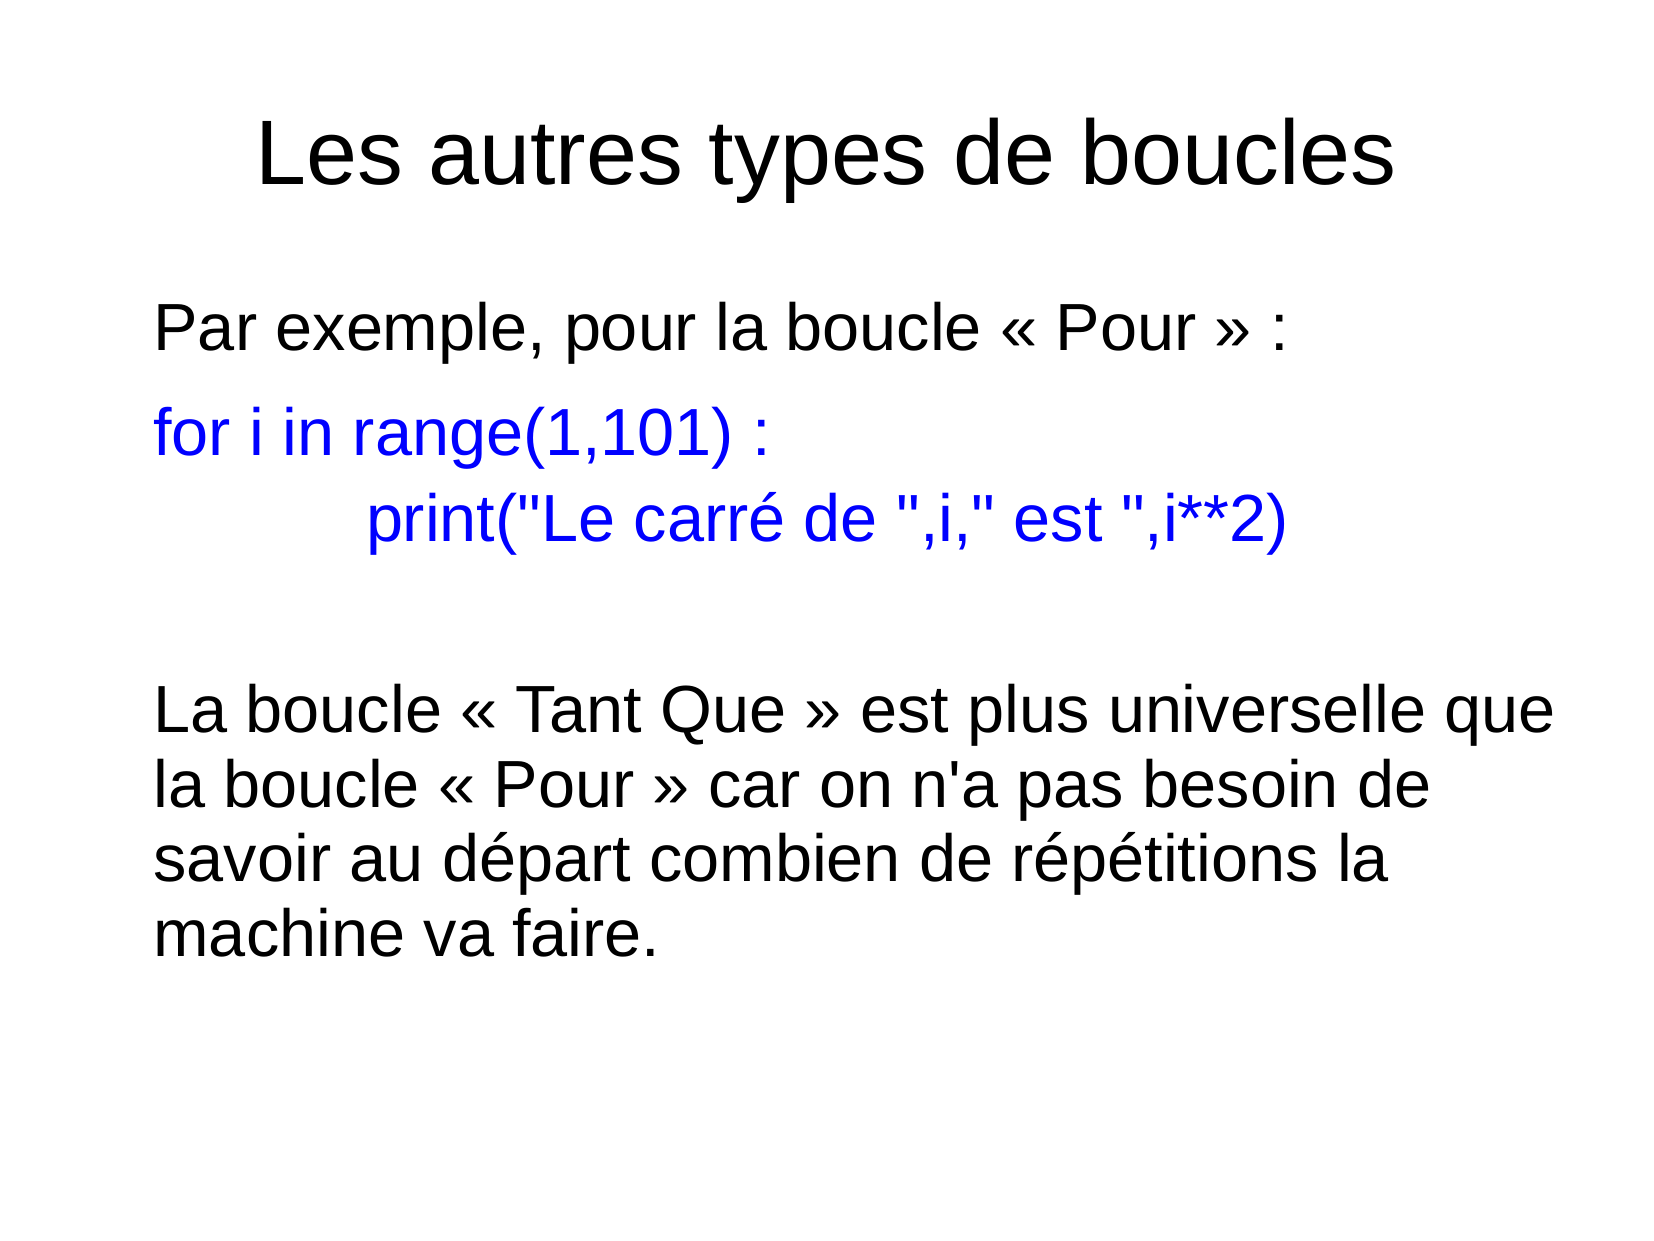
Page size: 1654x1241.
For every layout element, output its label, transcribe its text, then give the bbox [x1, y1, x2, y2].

list Par exemple, pour la boucle « Pour » : for i in range(1,101) : print("Le carré de ",i," est ",i**2) La boucle « Tant Que » est plus universelle que la boucle « Pour » car on n'a pas besoin de savoir au départ combien de répétitions la machine va faire. [82, 290, 1571, 1010]
title Les autres types de boucles [82, 49, 1571, 257]
